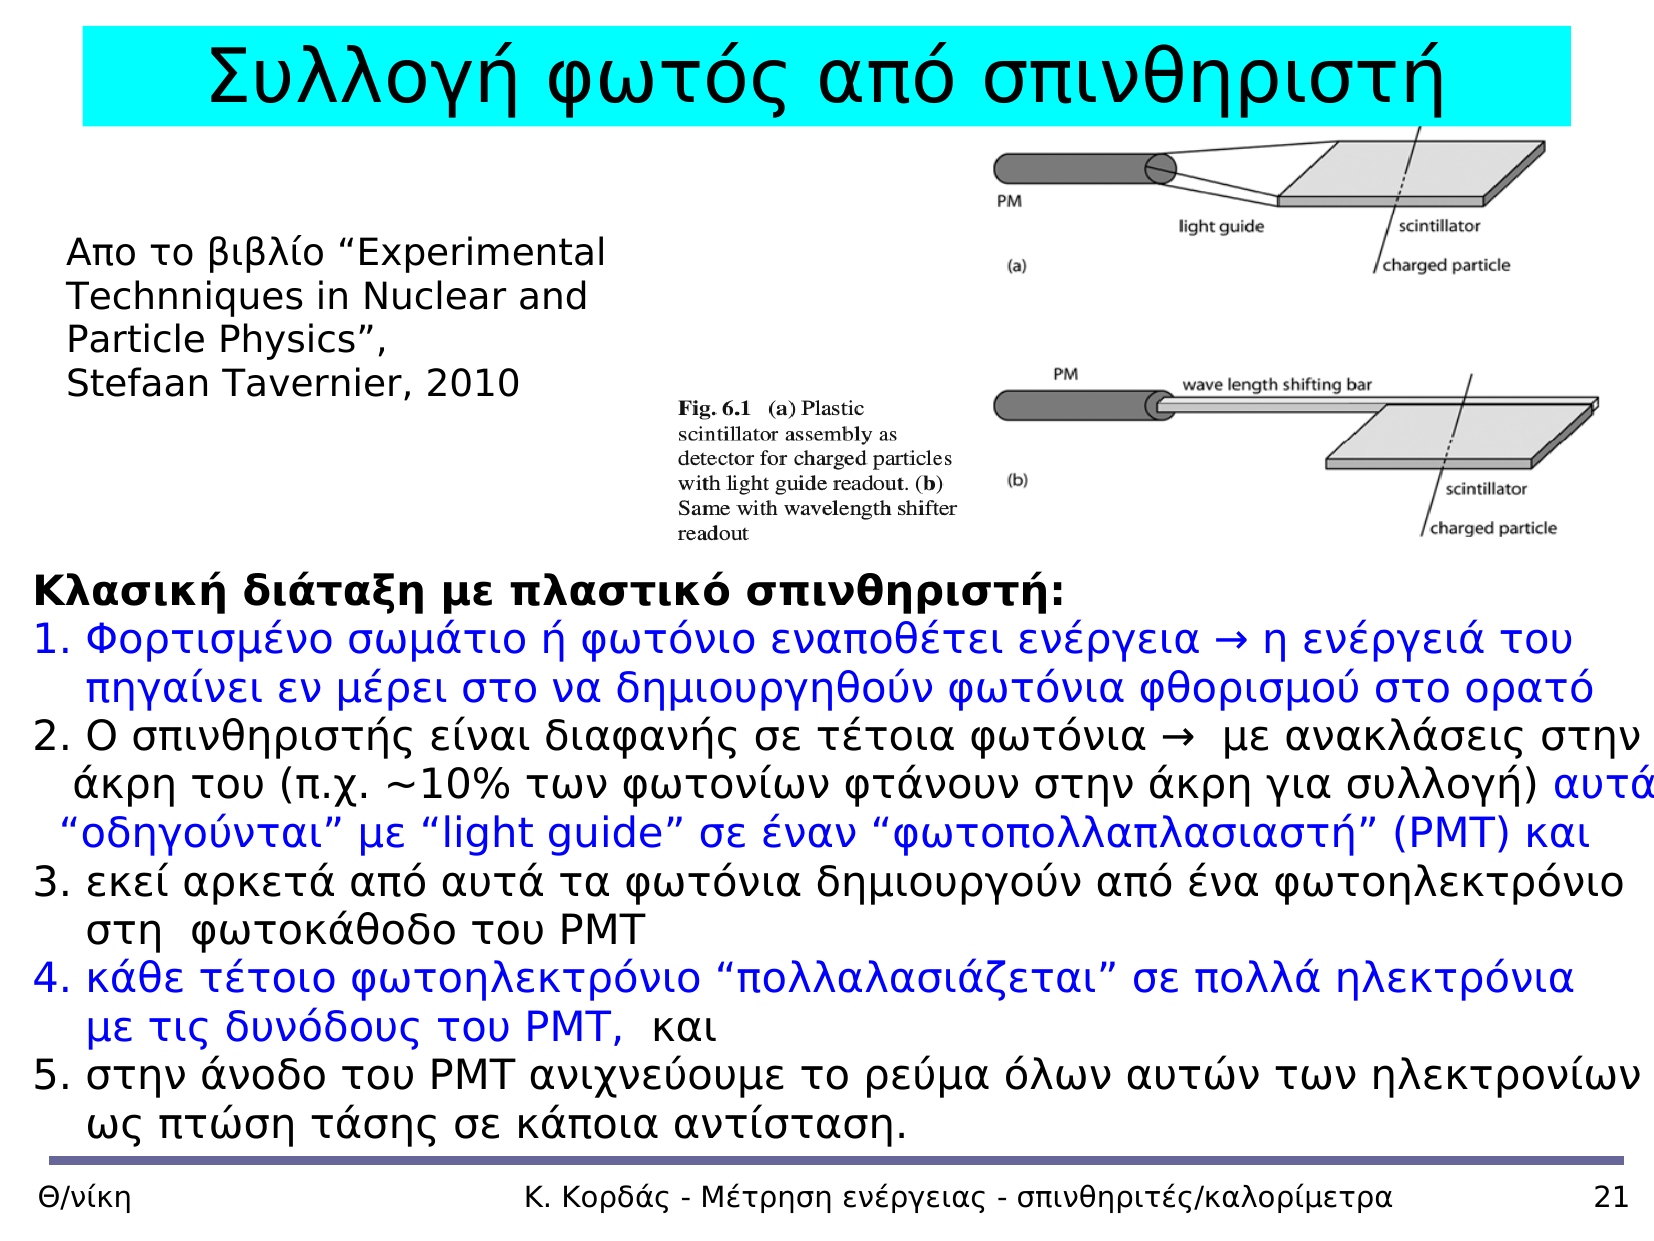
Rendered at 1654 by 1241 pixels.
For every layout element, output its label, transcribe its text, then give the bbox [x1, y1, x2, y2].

text_box Απο το βιβλίο “Experimental Technniques in Nuclear and Particle Physics”, Stefaan Tavernier, 2010 [51, 223, 623, 415]
text_box Κλασική διάταξη με πλαστικό σπινθηριστή: 1. Φορτισμένο σωμάτιο ή φωτόνιο εναποθέτει ενέργεια → η ενέργειά του πηγαίνει εν μέρει στο να δημιουργηθούν φωτόνια φθορισμού στο ορατό 2. Ο σπινθηριστής είναι διαφανής σε τέτοια φωτόνια → με ανακλάσεις στην άκρη του (π.χ. ~10% των φωτονίων φτάνουν στην άκρη για συλλογή) αυτά “οδηγούνται” με “light guide” σε έναν “φωτοπολλαπλασιαστή” (PMT) και 3. εκεί αρκετά από αυτά τα φωτόνια δημιουργούν από ένα φωτοηλεκτρόνιο στη φωτοκάθοδο του PMT 4. κάθε τέτοιο φωτοηλεκτρόνιο “πολλαλασιάζεται” σε πολλά ηλεκτρόνια με τις δυνόδους του PMT, και 5. στην άνοδο του PMT ανιχνεύουμε το ρεύμα όλων αυτών των ηλεκτρονίων ως πτώση τάσης σε κάποια αντίσταση. [17, 558, 1654, 1162]
title Συλλογή φωτός από σπινθηριστή [82, 25, 1571, 127]
picture [673, 102, 1615, 553]
